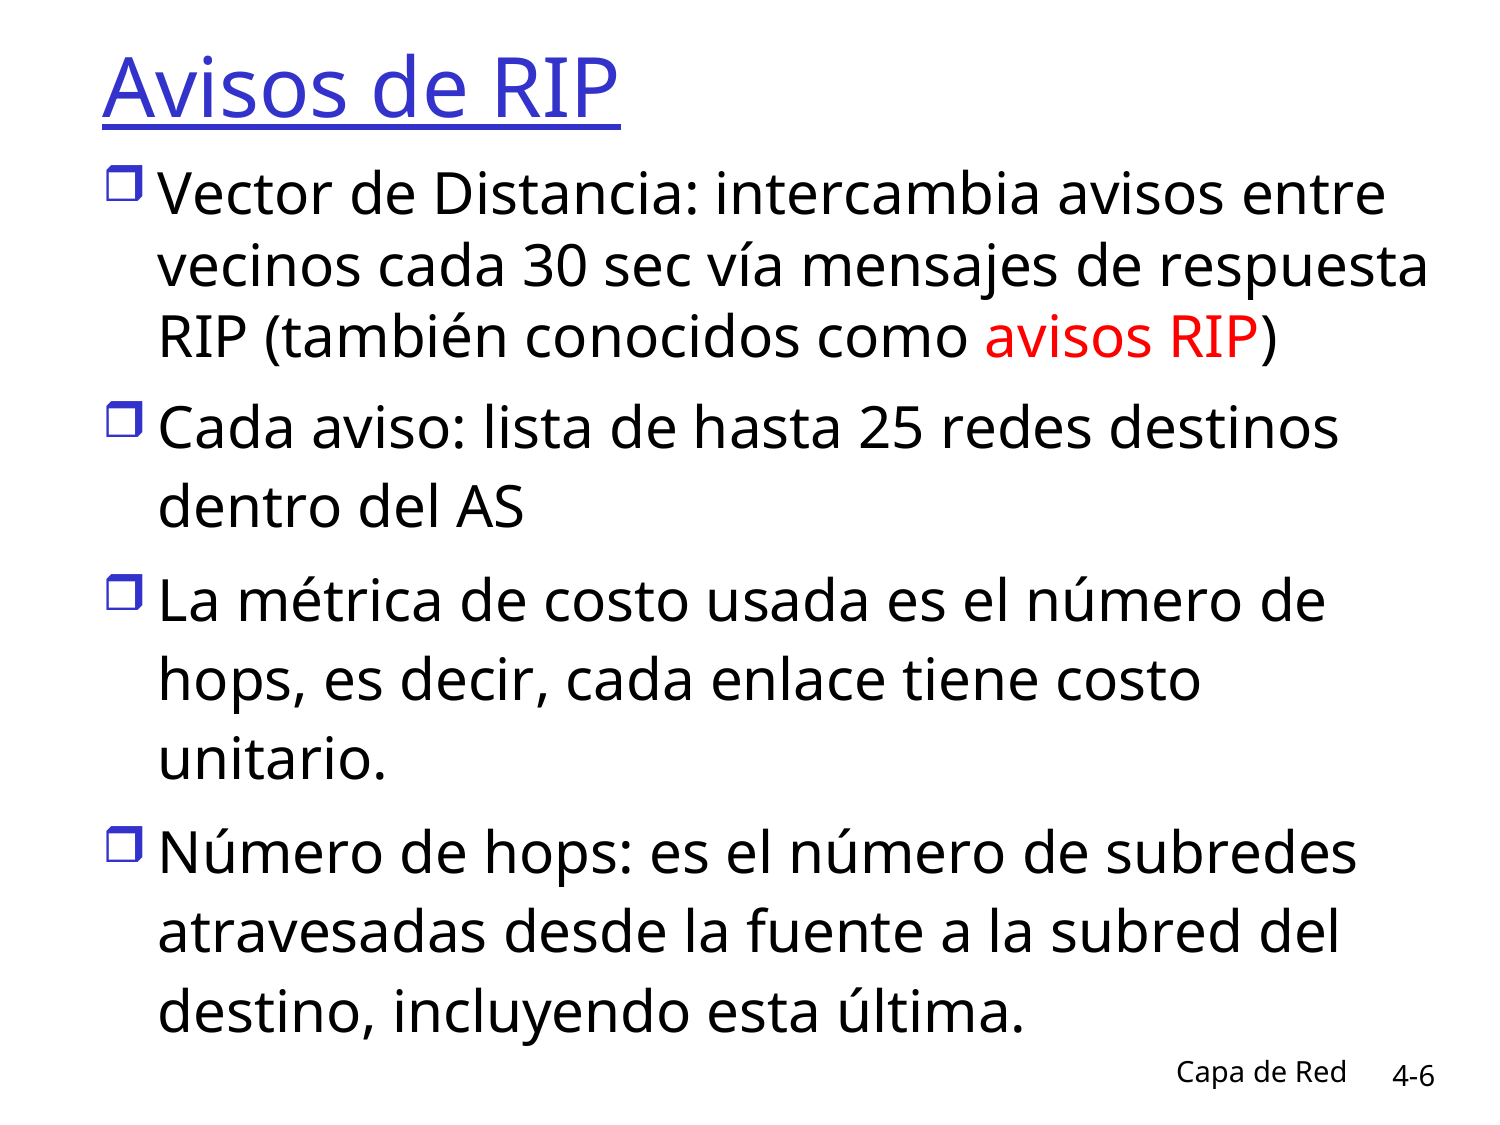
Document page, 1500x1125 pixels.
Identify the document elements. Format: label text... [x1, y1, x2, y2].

title Avisos de RIP [87, 15, 1463, 149]
list Vector de Distancia: intercambia avisos entre vecinos cada 30 sec vía mensajes de respuesta RIP (también conocidos como avisos RIP) Cada aviso: lista de hasta 25 redes destinos dentro del AS La métrica de costo usada es el número de hops, es decir, cada enlace tiene costo unitario. Número de hops: es el número de subredes atravesadas desde la fuente a la subred del destino, incluyendo esta última. [87, 149, 1463, 1040]
